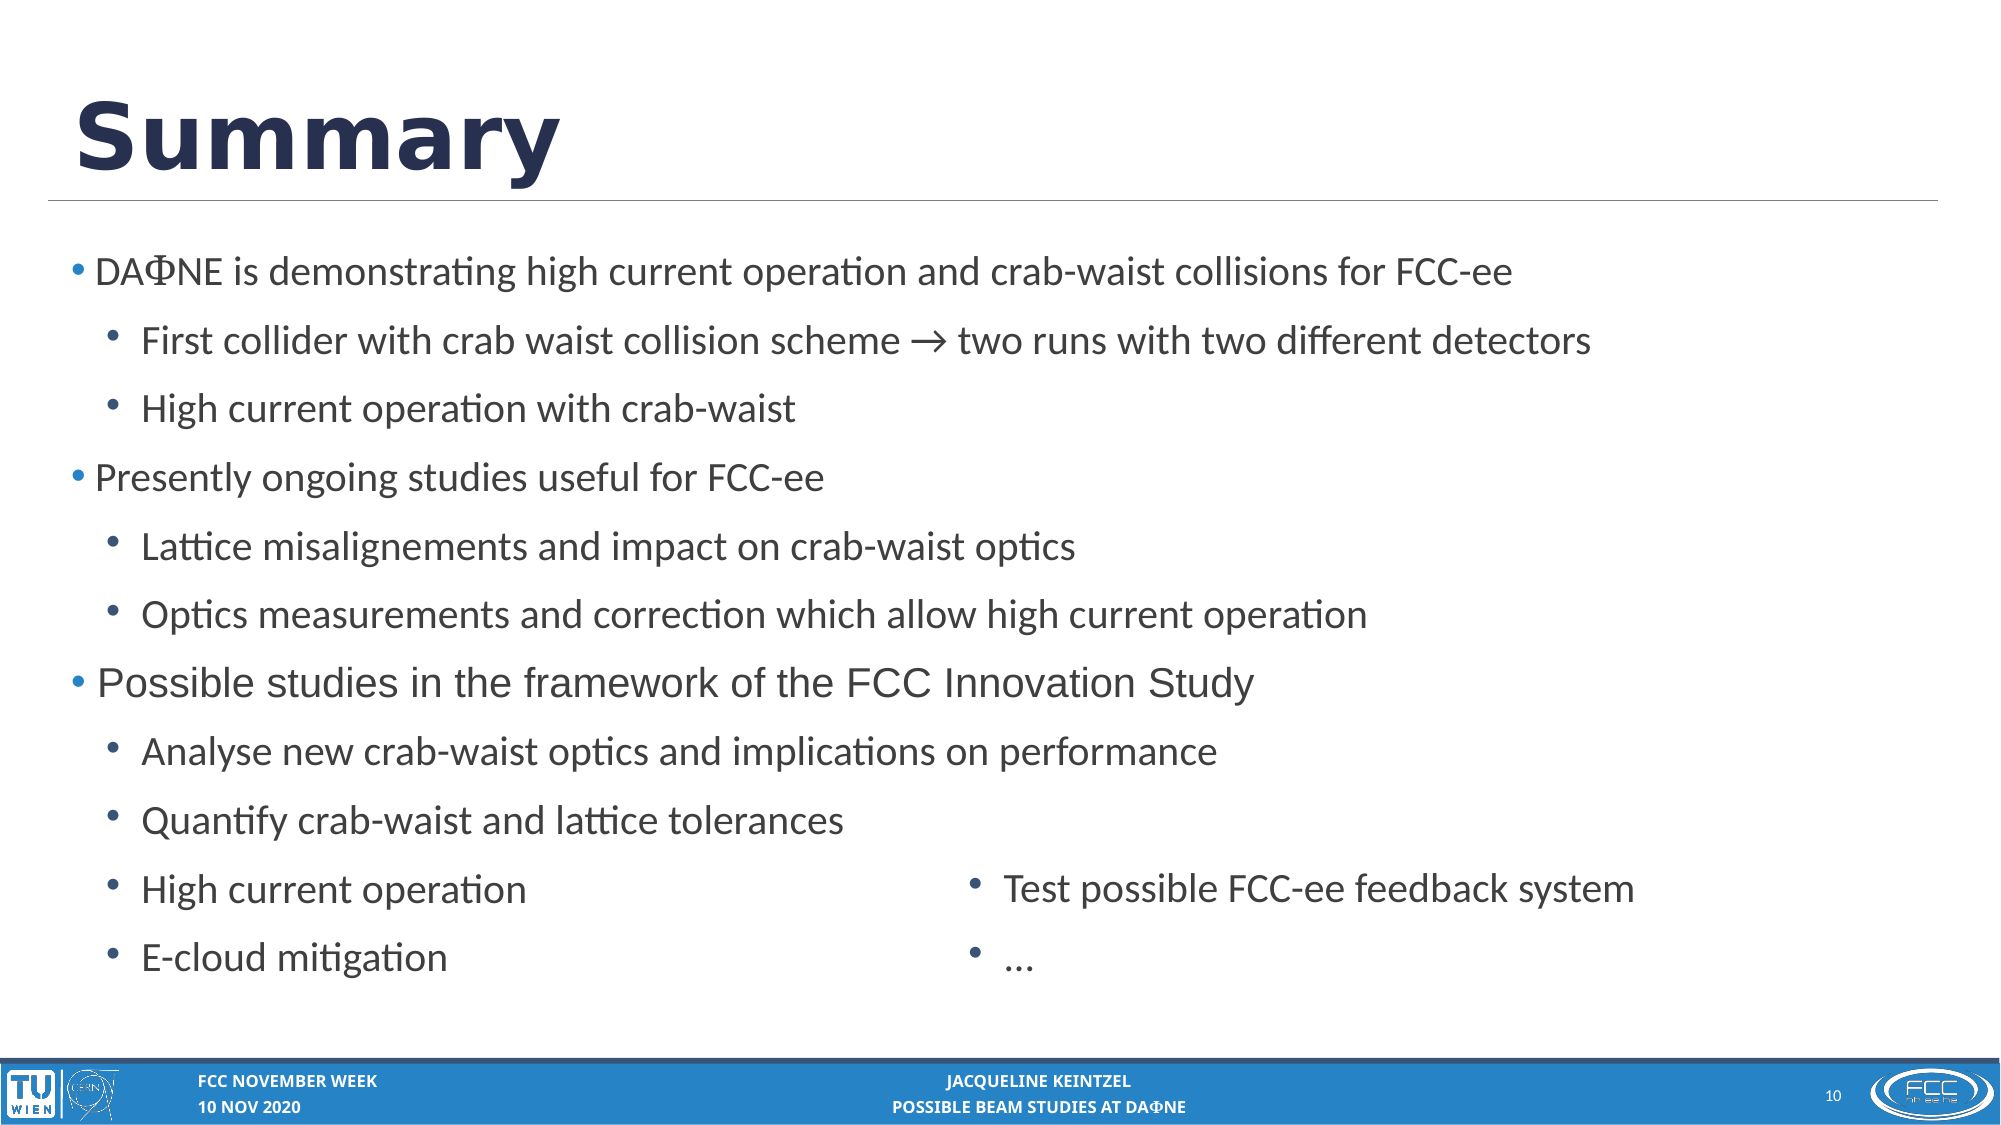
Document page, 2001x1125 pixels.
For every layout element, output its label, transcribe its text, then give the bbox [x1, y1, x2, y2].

picture [67, 1069, 119, 1121]
text_box Test possible FCC-ee feedback system ... [932, 785, 1949, 969]
picture [7, 1070, 55, 1118]
picture [1869, 1067, 1997, 1122]
text_box DAΦNE is demonstrating high current operation and crab-waist collisions for FCC-ee First collider with crab waist collision scheme → two runs with two different detectors High current operation with crab-waist Presently ongoing studies useful for FCC-ee Lattice misalignements and impact on crab-waist optics Optics measurements and correction which allow high current operation Possible studies in the framework of the FCC Innovation Study Analyse new crab-waist optics and implications on performance Quantify crab-waist and lattice tolerances High current operation E-cloud mitigation [70, 242, 1973, 1040]
text_box Summary [58, 70, 1925, 201]
